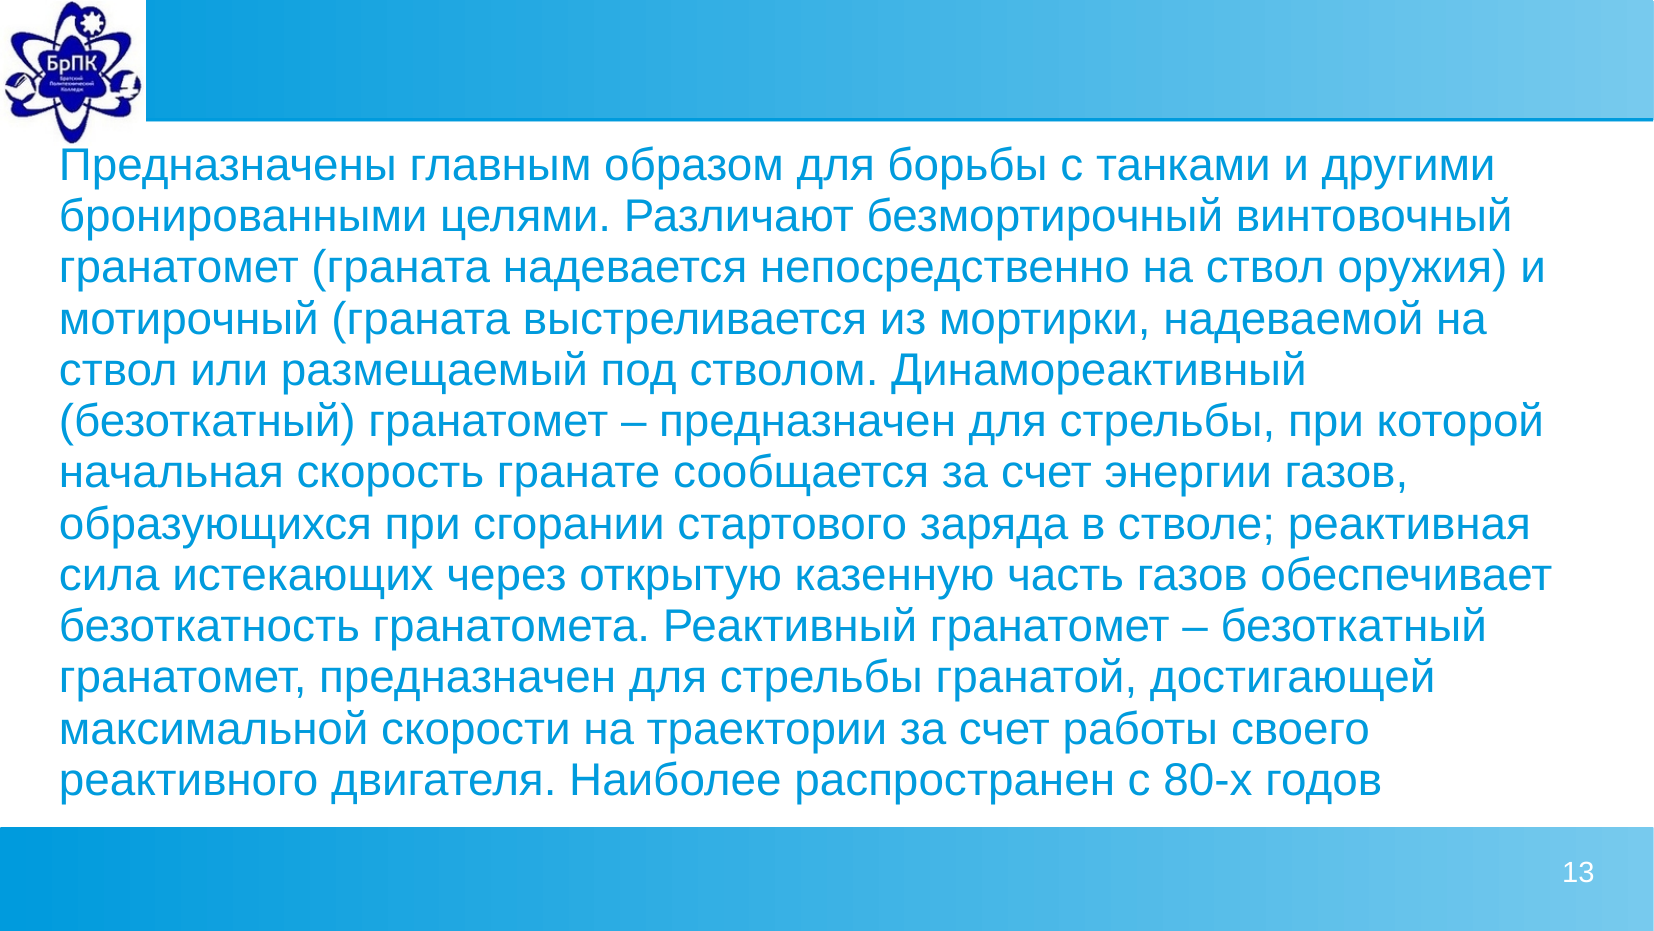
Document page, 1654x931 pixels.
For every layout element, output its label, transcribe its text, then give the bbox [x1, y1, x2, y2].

list Предназначены главным образом для борьбы с танками и другими бронированными целями. Различают безмортирочный винтовочный гранатомет (граната надевается непосредственно на ствол оружия) и мотирочный (граната выстреливается из мортирки, надеваемой на ствол или размещаемый под стволом. Динамореактивный (безоткатный) гранатомет – предназначен для стрельбы, при которой начальная скорость гранате сообщается за счет энергии газов, образующихся при сгорании стартового заряда в стволе; реактивная сила истекающих через открытую казенную часть газов обеспечивает безоткатность гранатомета. Реактивный гранатомет – безоткатный гранатомет, предназначен для стрельбы гранатой, достигающей максимальной скорости на траектории за счет работы своего реактивного двигателя. Наиболее распространен с 80-х годов [59, 138, 1595, 730]
picture [0, 0, 146, 146]
